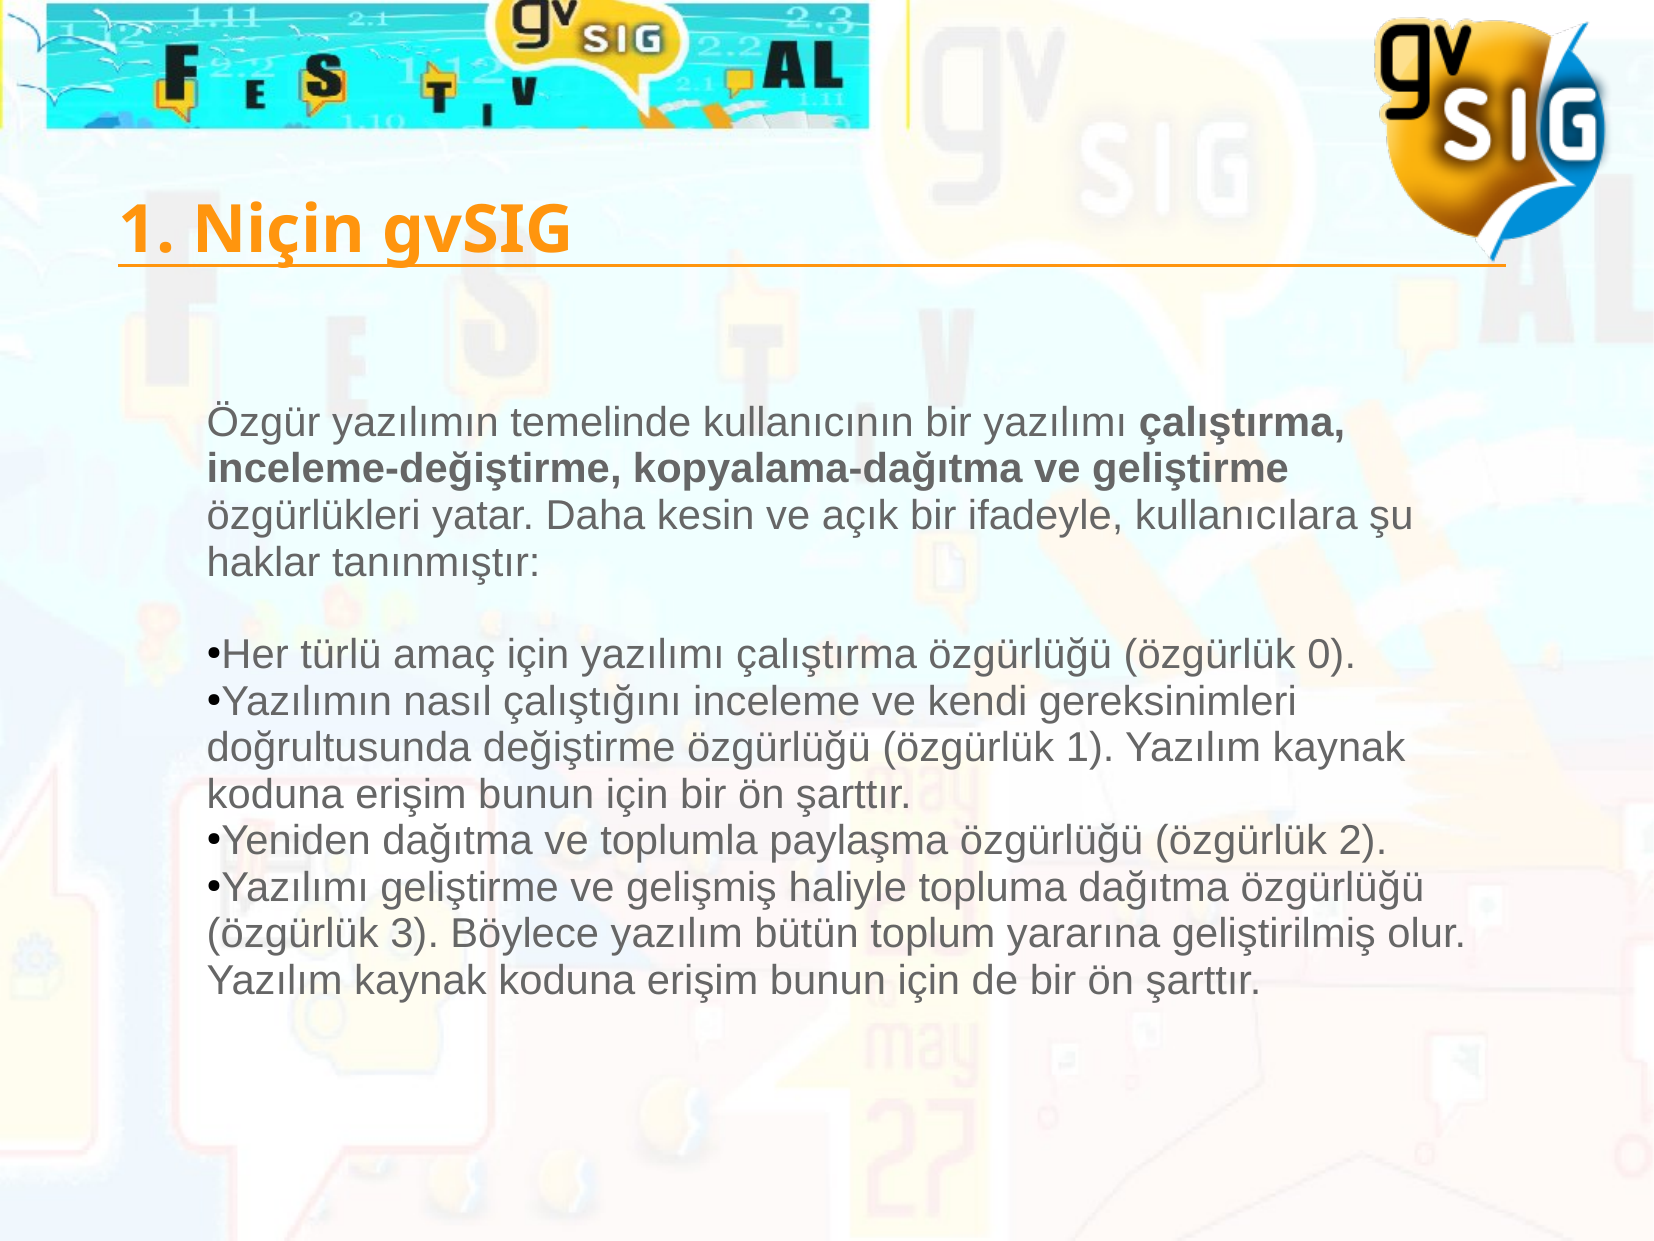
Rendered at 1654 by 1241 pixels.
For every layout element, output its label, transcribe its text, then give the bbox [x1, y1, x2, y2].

text_box Özgür yazılımın temelinde kullanıcının bir yazılımı çalıştırma, inceleme-değiştirme, kopyalama-dağıtma ve geliştirme özgürlükleri yatar. Daha kesin ve açık bir ifadeyle, kullanıcılara şu haklar tanınmıştır: Her türlü amaç için yazılımı çalıştırma özgürlüğü (özgürlük 0). Yazılımın nasıl çalıştığını inceleme ve kendi gereksinimleri doğrultusunda değiştirme özgürlüğü (özgürlük 1). Yazılım kaynak koduna erişim bunun için bir ön şarttır. Yeniden dağıtma ve toplumla paylaşma özgürlüğü (özgürlük 2). Yazılımı geliştirme ve gelişmiş haliyle topluma dağıtma özgürlüğü (özgürlük 3). Böylece yazılım bütün toplum yararına geliştirilmiş olur. Yazılım kaynak koduna erişim bunun için de bir ön şarttır. [191, 391, 1487, 1011]
picture [0, 0, 1654, 1241]
title 1. Niçin gvSIG [118, 267, 1347, 276]
title 1. Niçin gvSIG [118, 177, 1347, 264]
